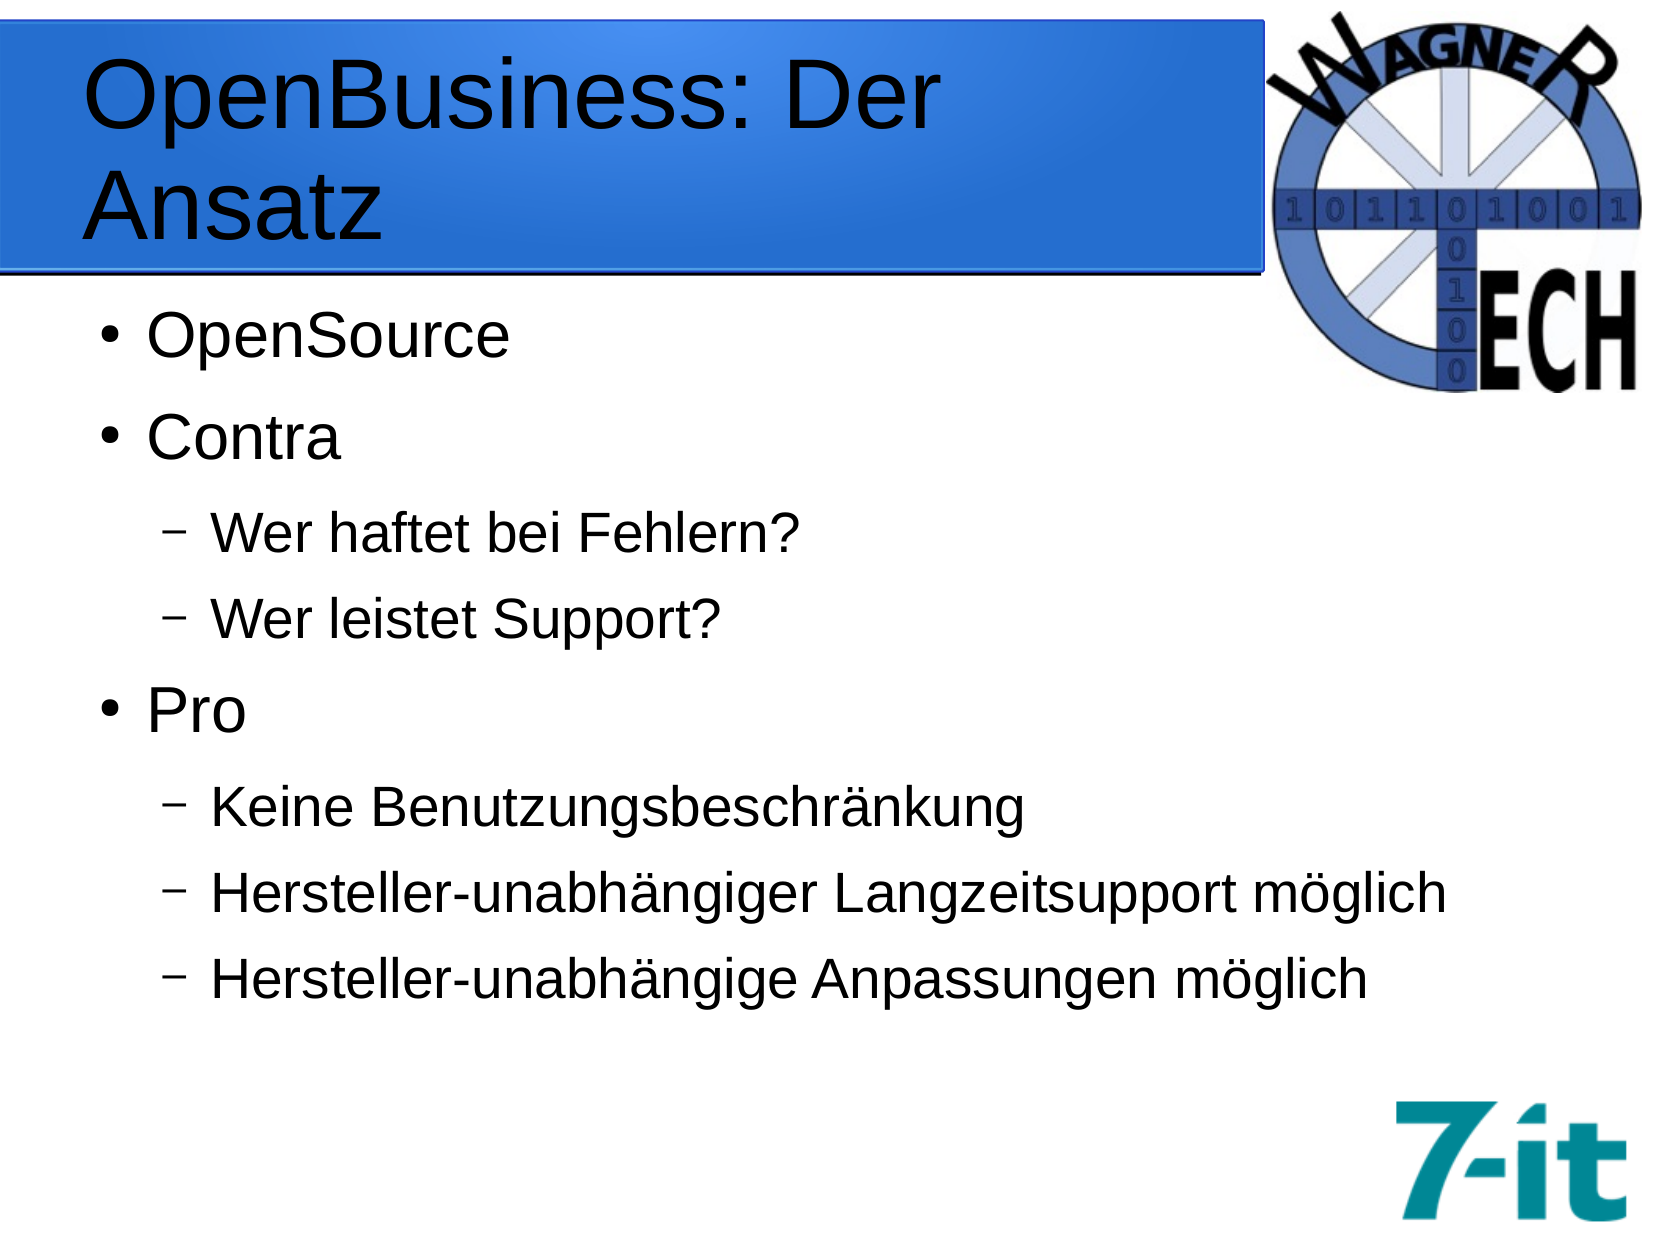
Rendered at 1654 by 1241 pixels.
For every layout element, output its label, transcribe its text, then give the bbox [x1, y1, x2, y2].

picture [1370, 1086, 1639, 1228]
list OpenSource Contra Wer haftet bei Fehlern? Wer leistet Support? Pro Keine Benutzungsbeschränkung Hersteller-unabhängiger Langzeitsupport möglich Hersteller-unabhängige Anpassungen möglich [82, 299, 1571, 1019]
title OpenBusiness: Der Ansatz [82, 38, 1235, 261]
picture [1266, 11, 1642, 393]
